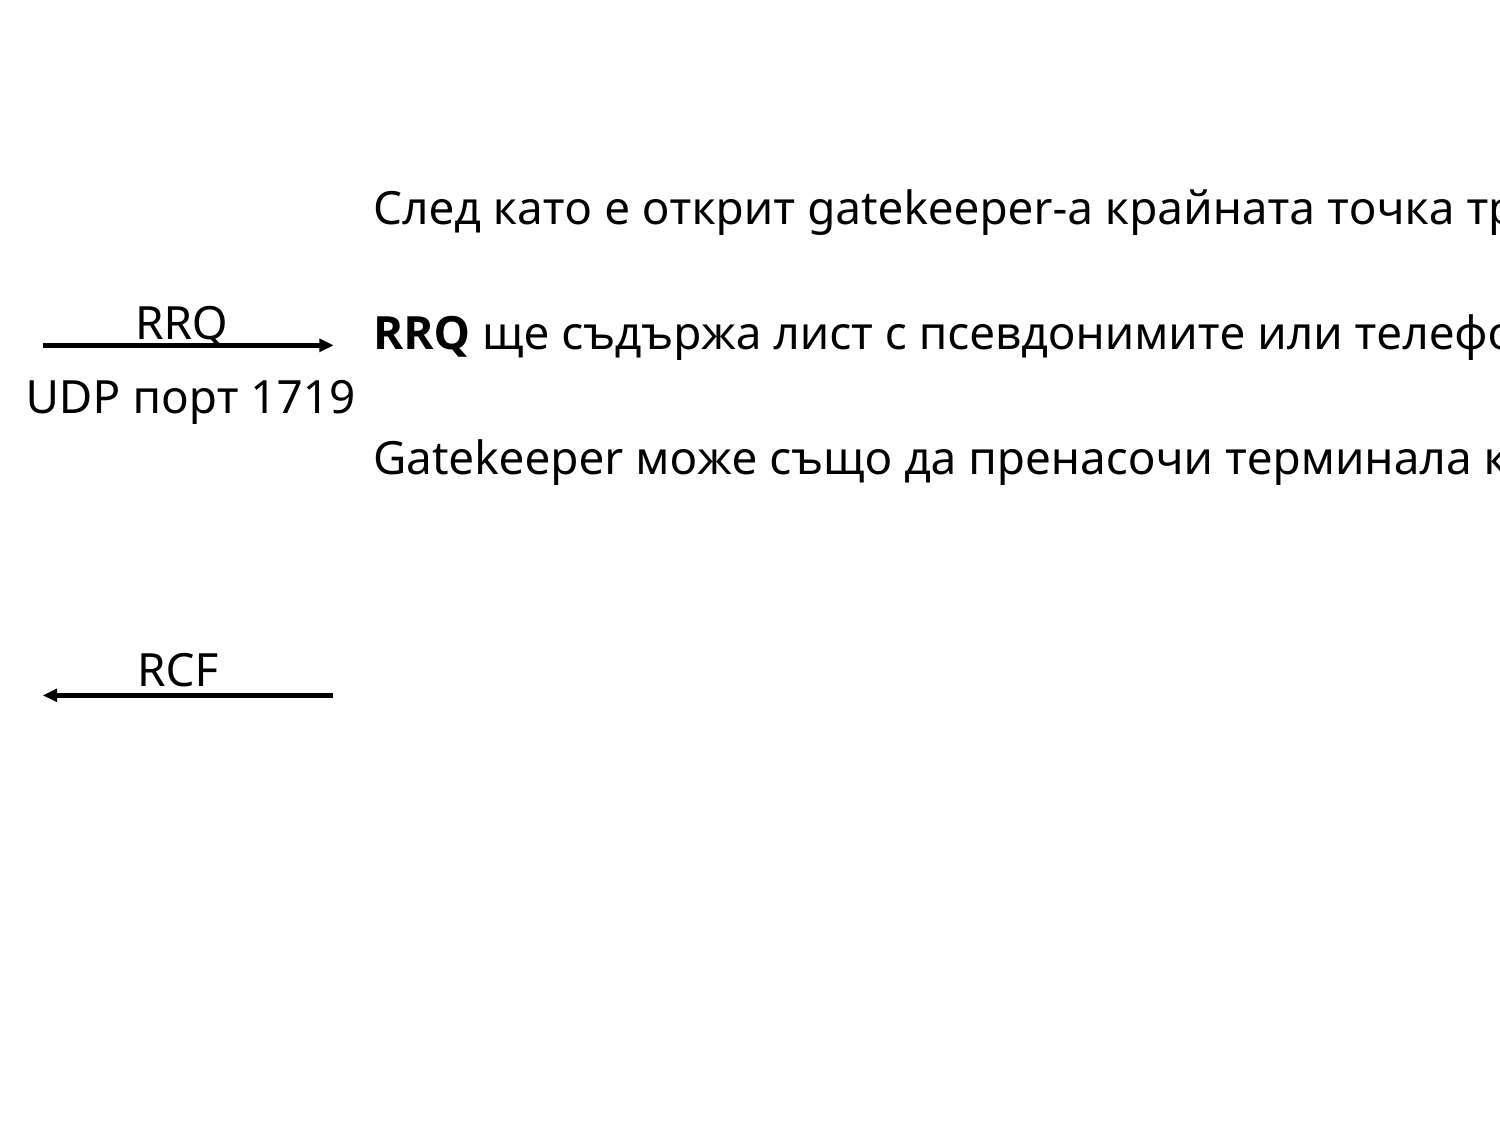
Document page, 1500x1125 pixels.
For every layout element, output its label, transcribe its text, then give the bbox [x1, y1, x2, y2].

text_box RCF [122, 630, 243, 709]
text_box UDP порт 1719 [10, 356, 358, 435]
text_box RRQ [120, 282, 250, 361]
text_box След като е открит gatekeeper-a крайната точка трябва да се регистрира в него с помоща на RRQ(Regestration Request) RRQ ще съдържа лист с псевдонимите или телефонните номера асоцийрани с терминала и IP адреса му. Ако “CanMapAlias” е “истина”, Gatekeeper може да промени назначения псевдоним в RCF (Registration Confirm) Gatekeeper може също да пренасочи терминала към друг gatekeepers като използва RRJ (Registration Reject) [358, 167, 1463, 864]
